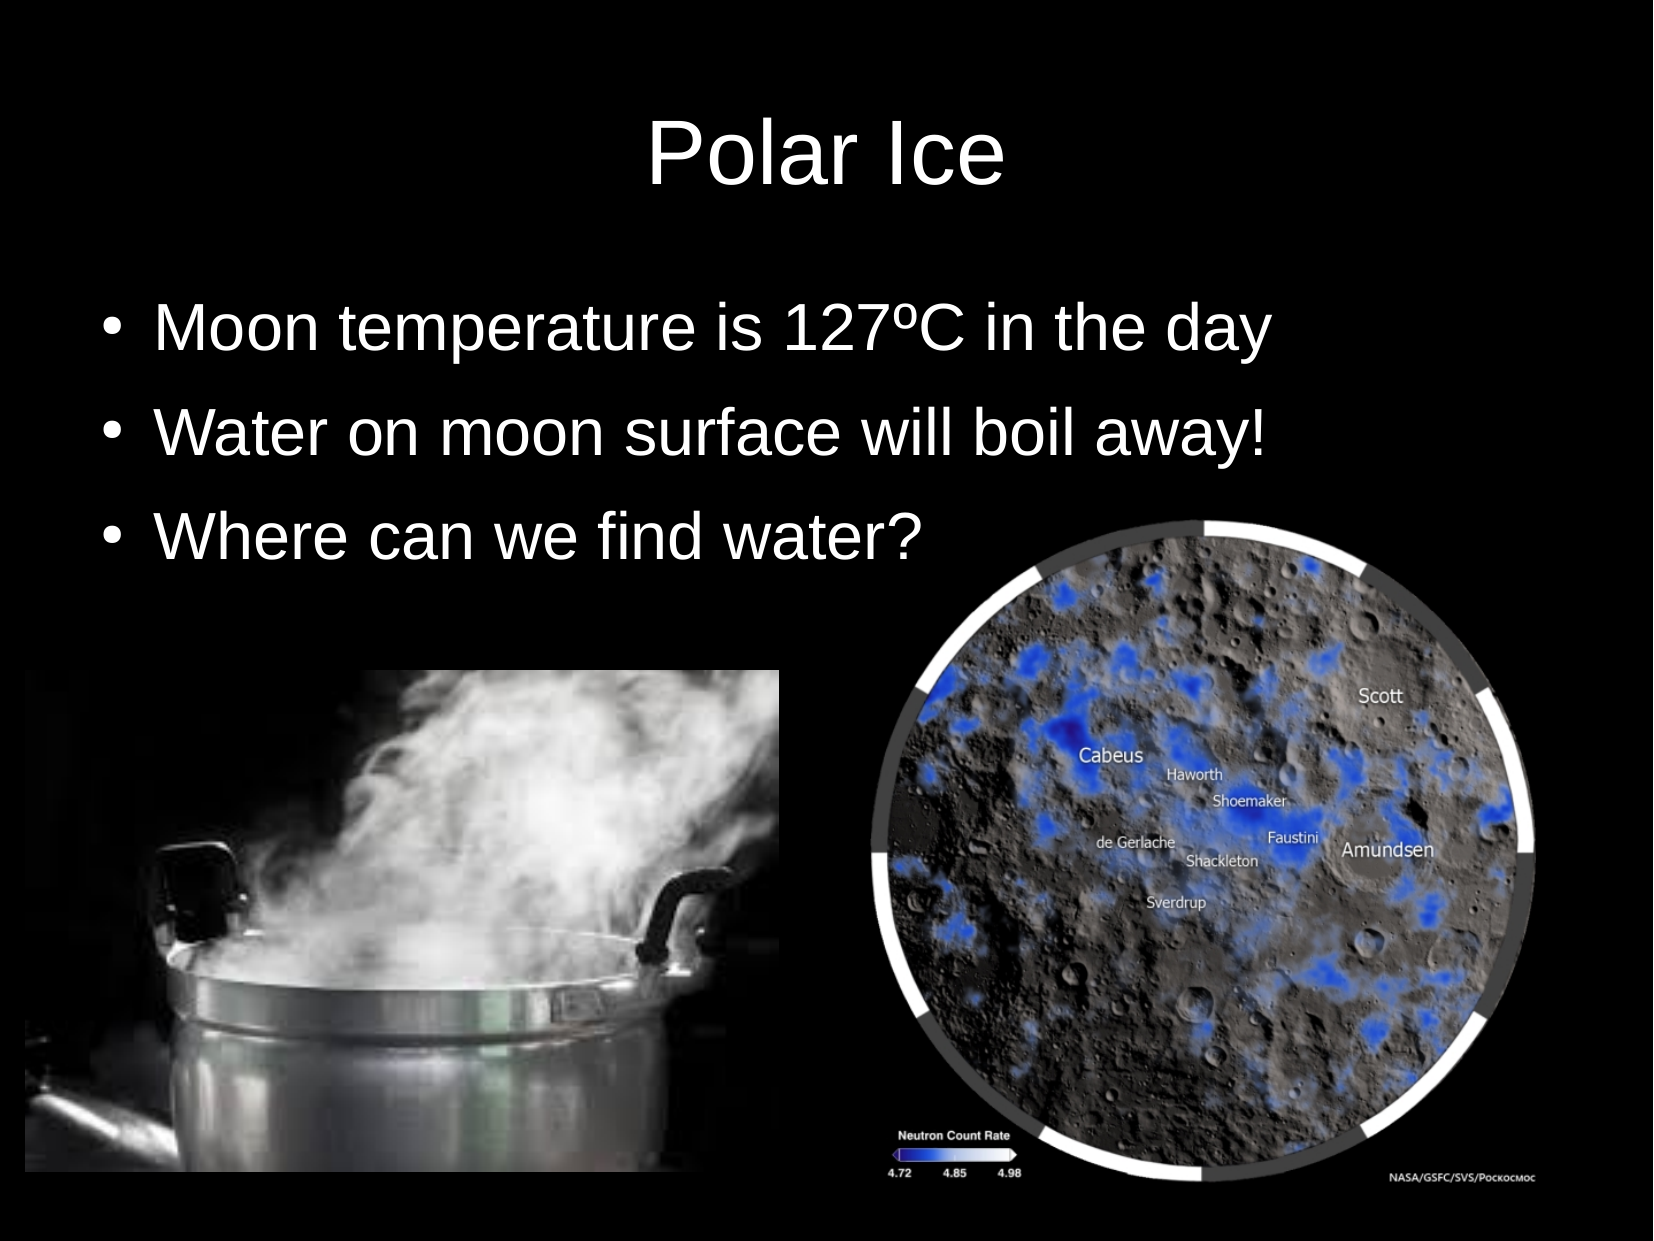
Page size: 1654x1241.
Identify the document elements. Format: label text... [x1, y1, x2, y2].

title Polar Ice [82, 49, 1571, 257]
list Moon temperature is 127ºC in the day Water on moon surface will boil away! Where can we find water? [82, 290, 1571, 1010]
picture [25, 670, 779, 1172]
picture [870, 1010, 1537, 1186]
